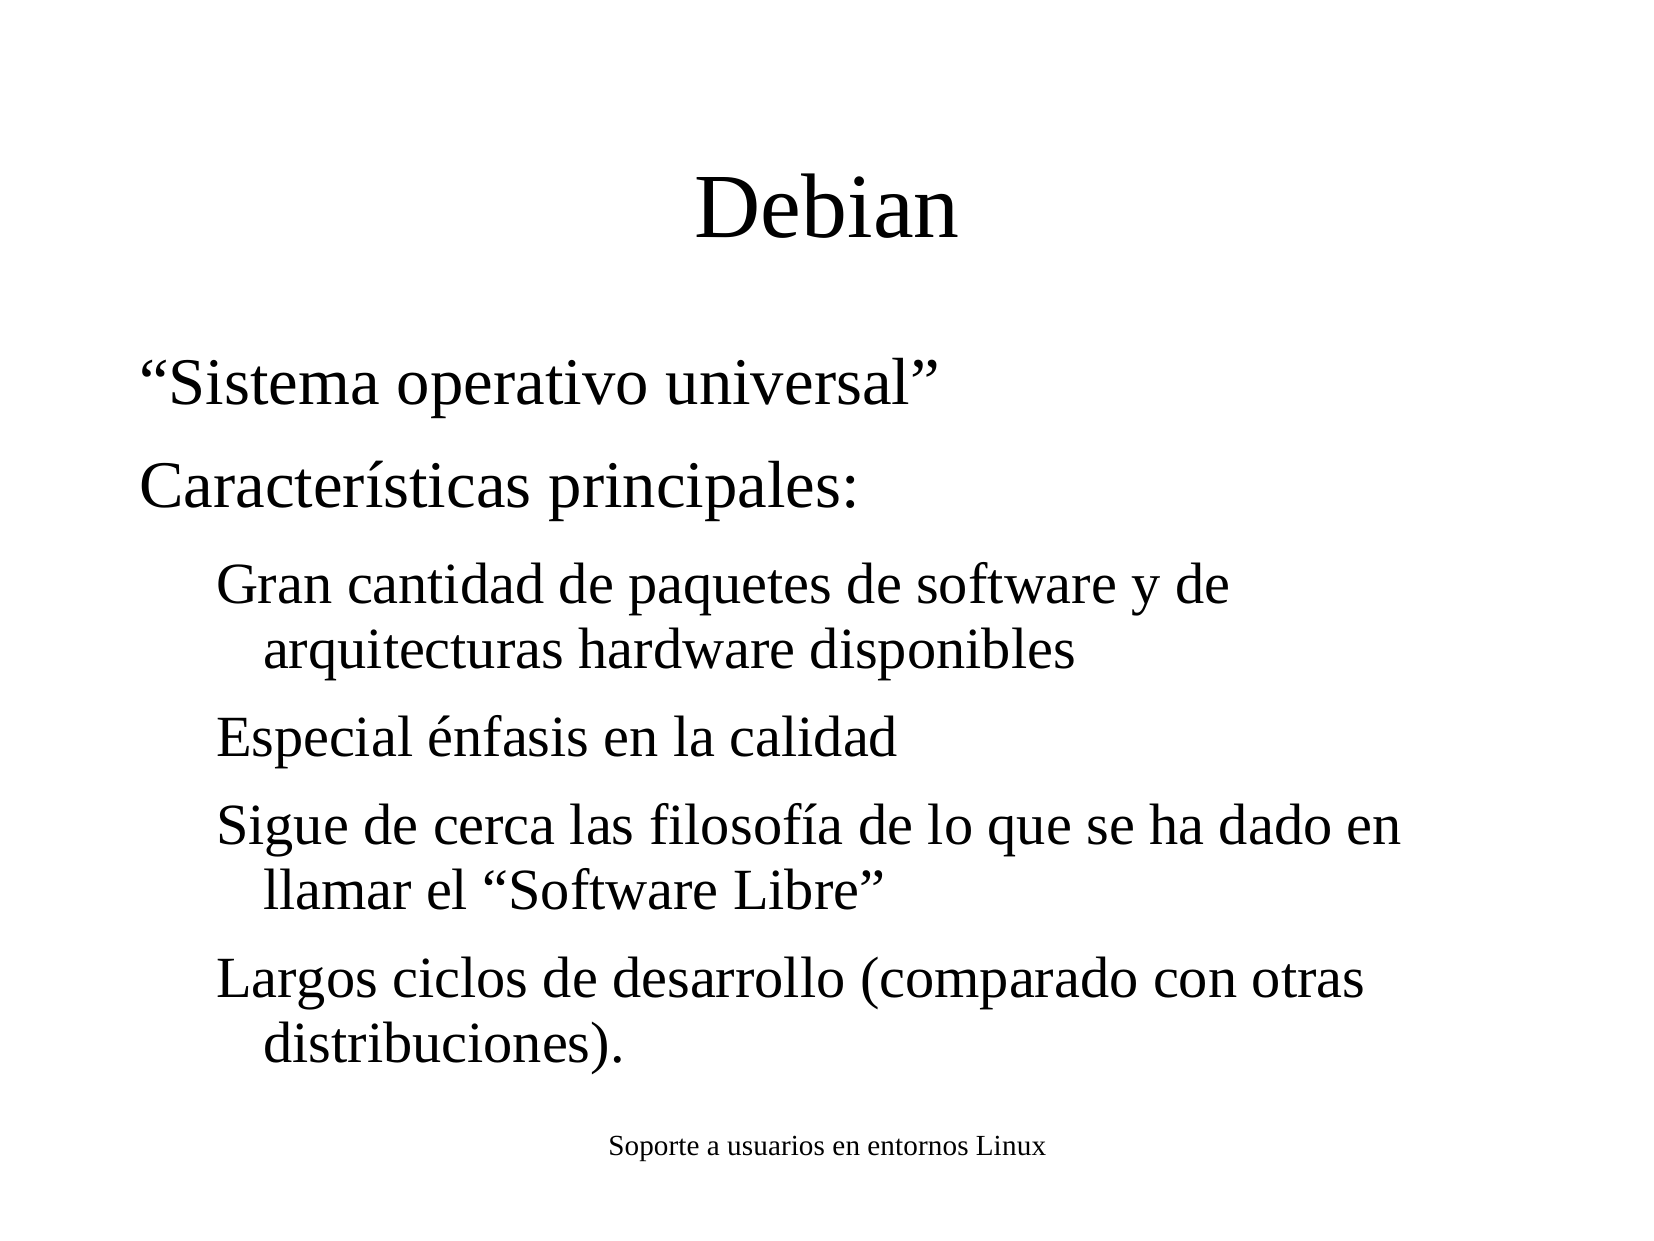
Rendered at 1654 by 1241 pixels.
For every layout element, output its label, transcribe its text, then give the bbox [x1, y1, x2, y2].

list “Sistema operativo universal” Características principales: Gran cantidad de paquetes de software y de arquitecturas hardware disponibles Especial énfasis en la calidad Sigue de cerca las filosofía de lo que se ha dado en llamar el “Software Libre” Largos ciclos de desarrollo (comparado con otras distribuciones). [121, 344, 1534, 1127]
title Debian [121, 102, 1534, 311]
